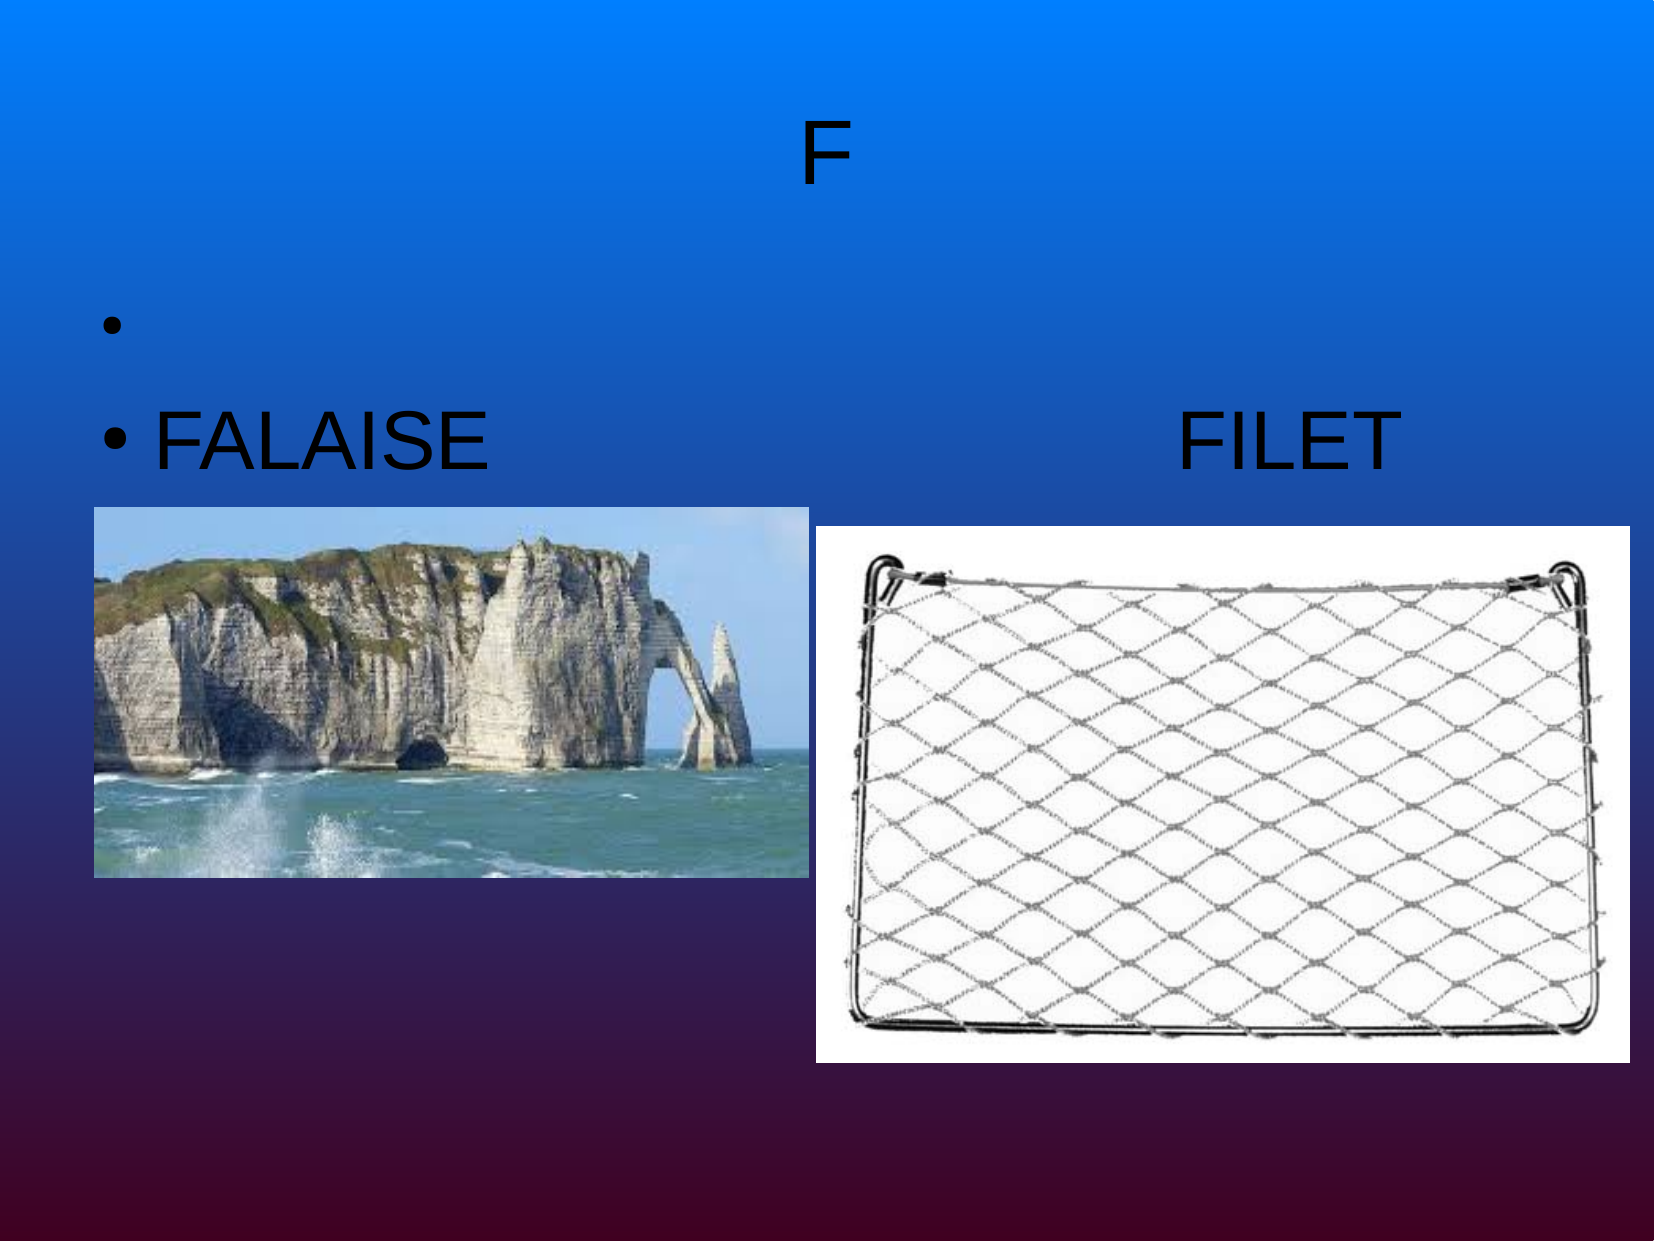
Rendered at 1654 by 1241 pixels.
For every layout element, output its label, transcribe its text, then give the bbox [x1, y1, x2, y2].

title F [82, 49, 1571, 257]
list FALAISE FILET [82, 290, 1571, 1010]
picture [816, 526, 1630, 1063]
picture [94, 507, 809, 878]
